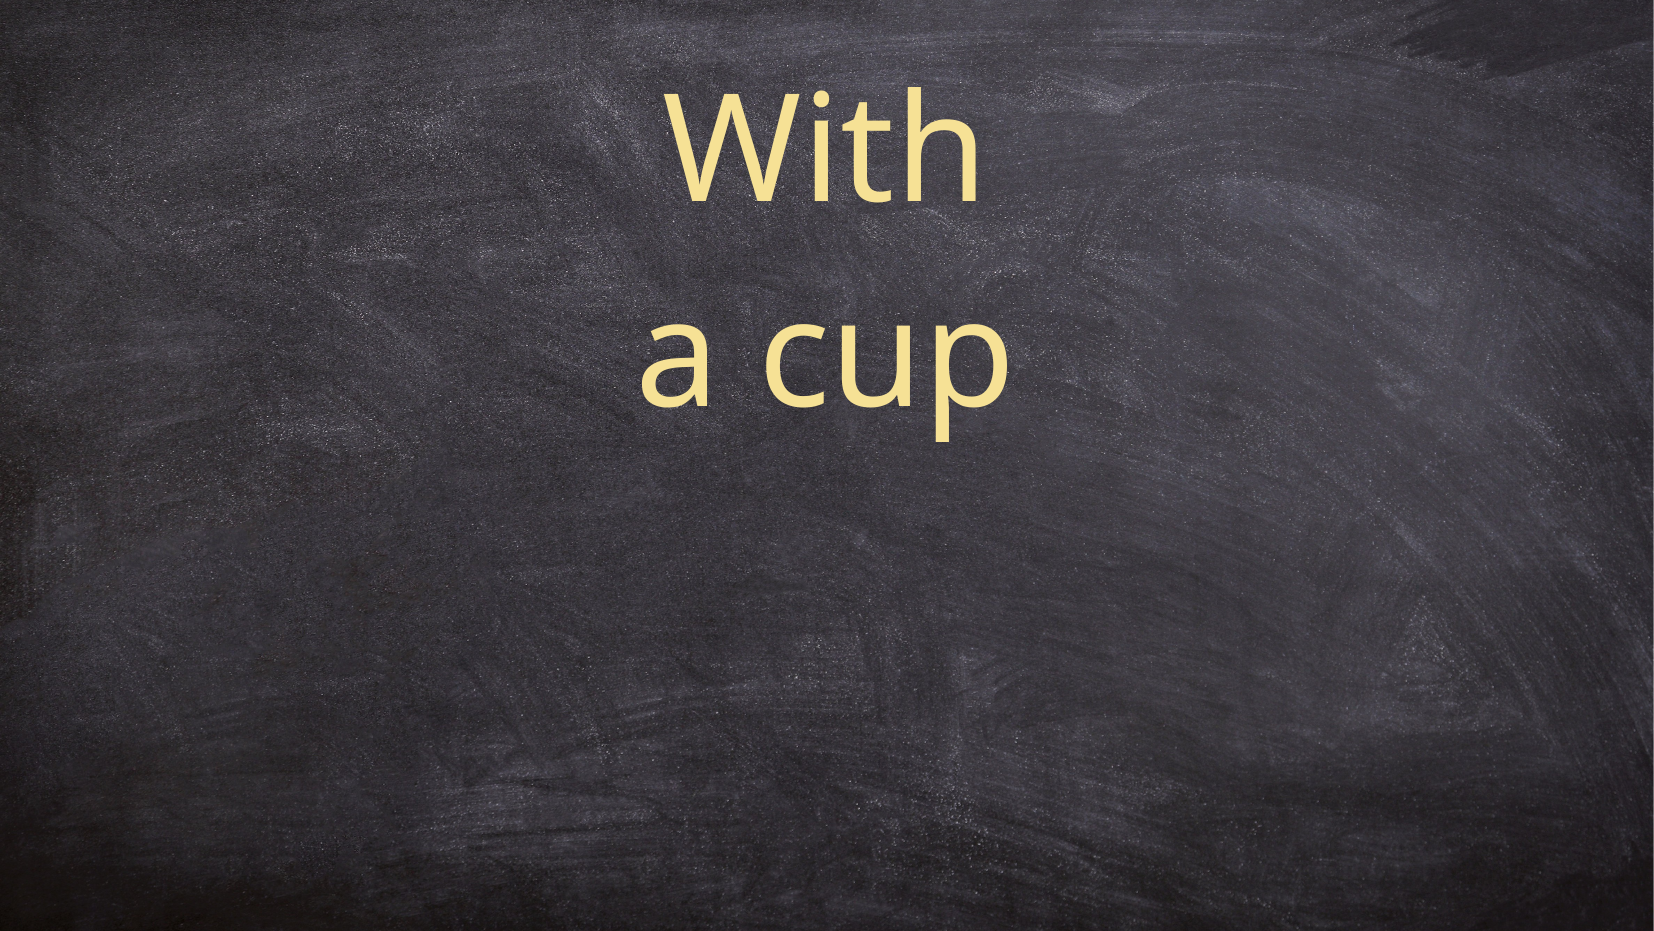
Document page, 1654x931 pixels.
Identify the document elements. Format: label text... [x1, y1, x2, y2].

subtitle With a cup [81, 41, 1570, 745]
picture [0, 0, 1654, 931]
